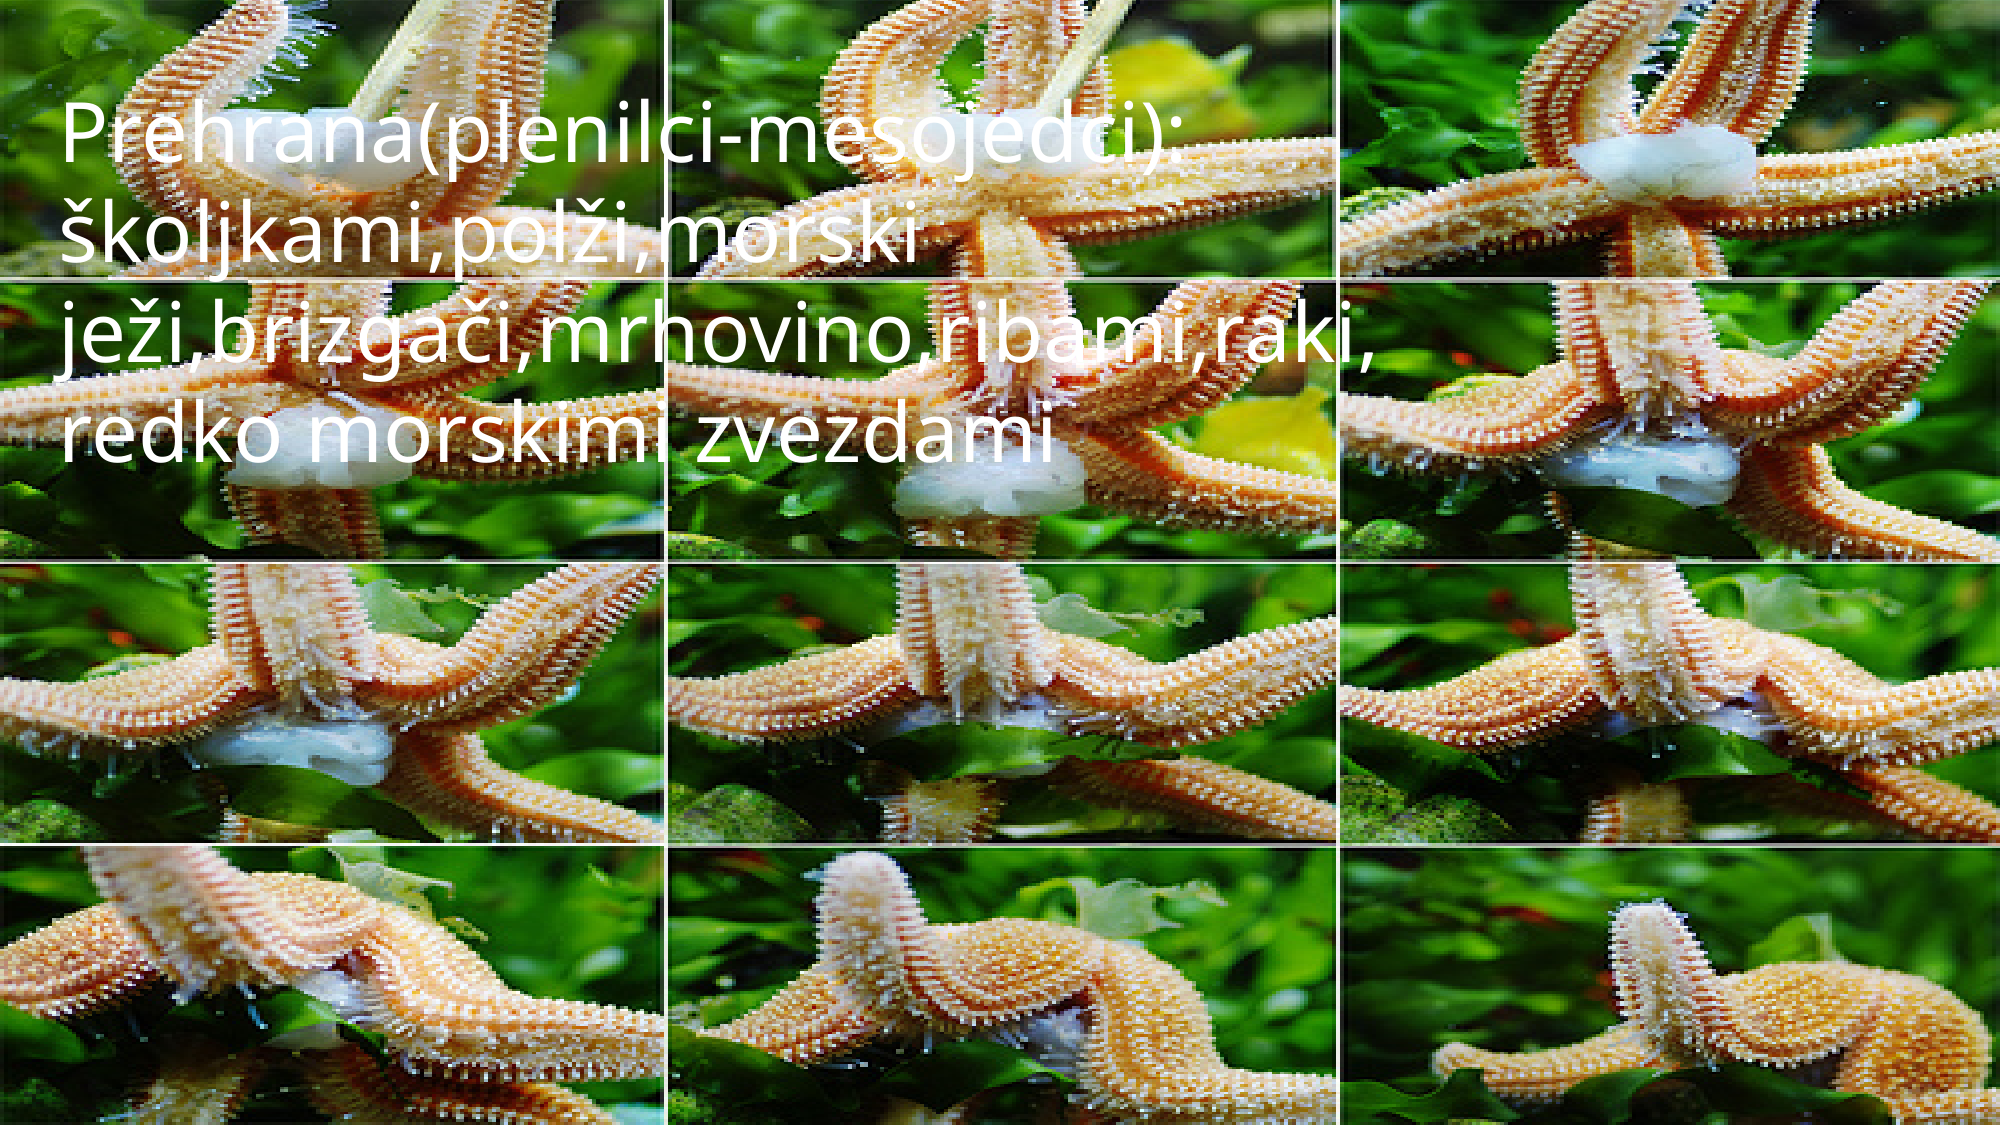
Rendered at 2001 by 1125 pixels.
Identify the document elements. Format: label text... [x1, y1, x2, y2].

picture [0, 0, 2000, 1125]
text_box Prehrana(plenilci-mesojedci): školjkami,polži,morski ježi,brizgači,mrhovino,ribami,raki, redko morskimi zvezdami [43, 72, 1405, 487]
